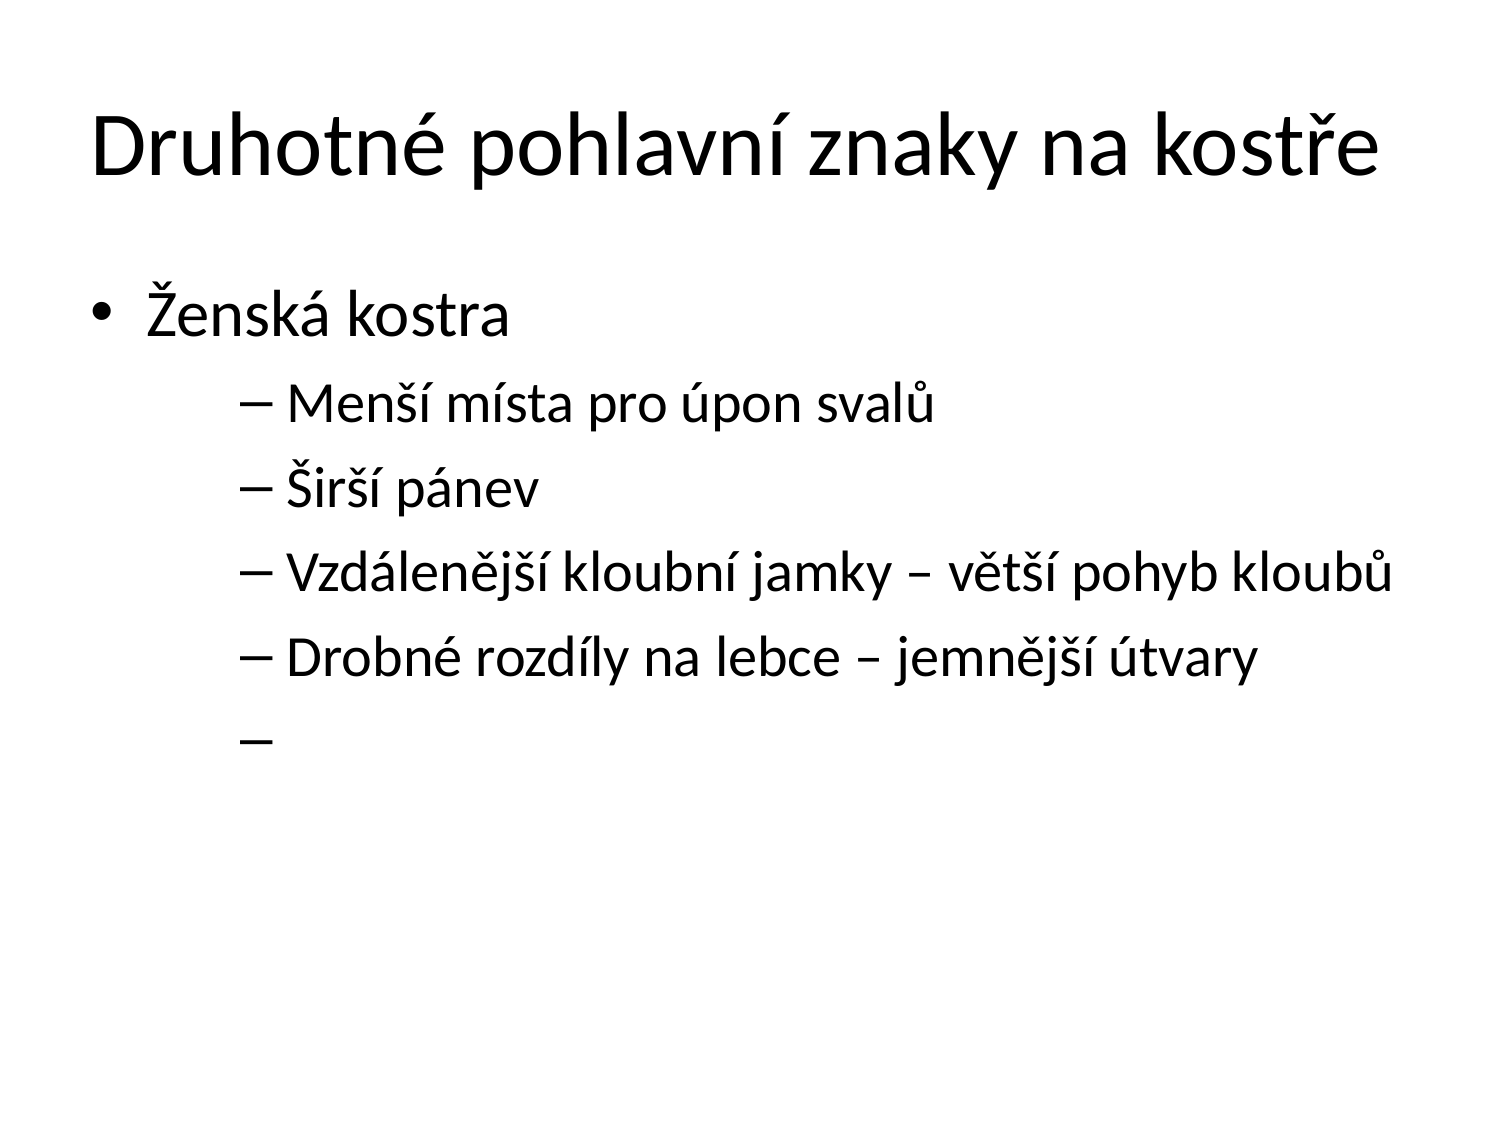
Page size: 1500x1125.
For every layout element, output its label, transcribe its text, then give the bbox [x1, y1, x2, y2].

title Druhotné pohlavní znaky na kostře [75, 45, 1426, 233]
list Ženská kostra Menší místa pro úpon svalů Širší pánev Vzdálenější kloubní jamky – větší pohyb kloubů Drobné rozdíly na lebce – jemnější útvary [75, 262, 1426, 1005]
